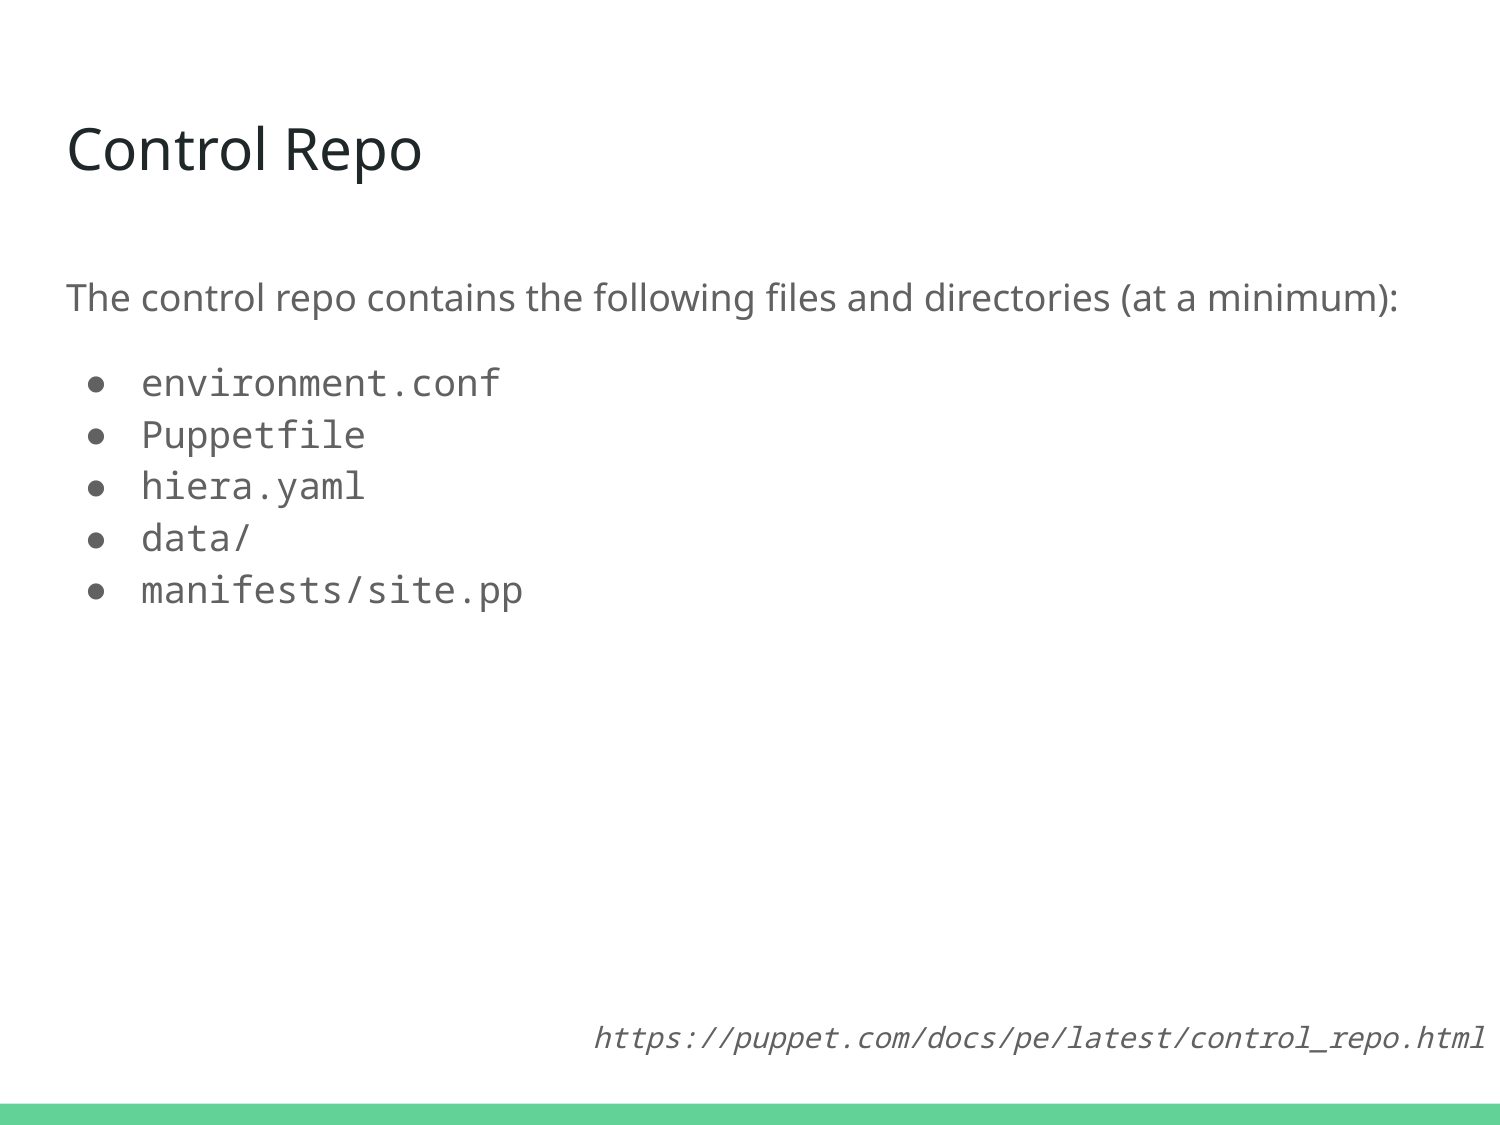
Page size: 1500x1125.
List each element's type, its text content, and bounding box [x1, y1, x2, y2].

text_box https://puppet.com/docs/pe/latest/control_repo.html [409, 999, 1500, 1107]
title Control Repo [51, 97, 1449, 223]
list The control repo contains the following files and directories (at a minimum): environment.conf Puppetfile hiera.yaml data/ manifests/site.pp [51, 252, 1449, 1000]
